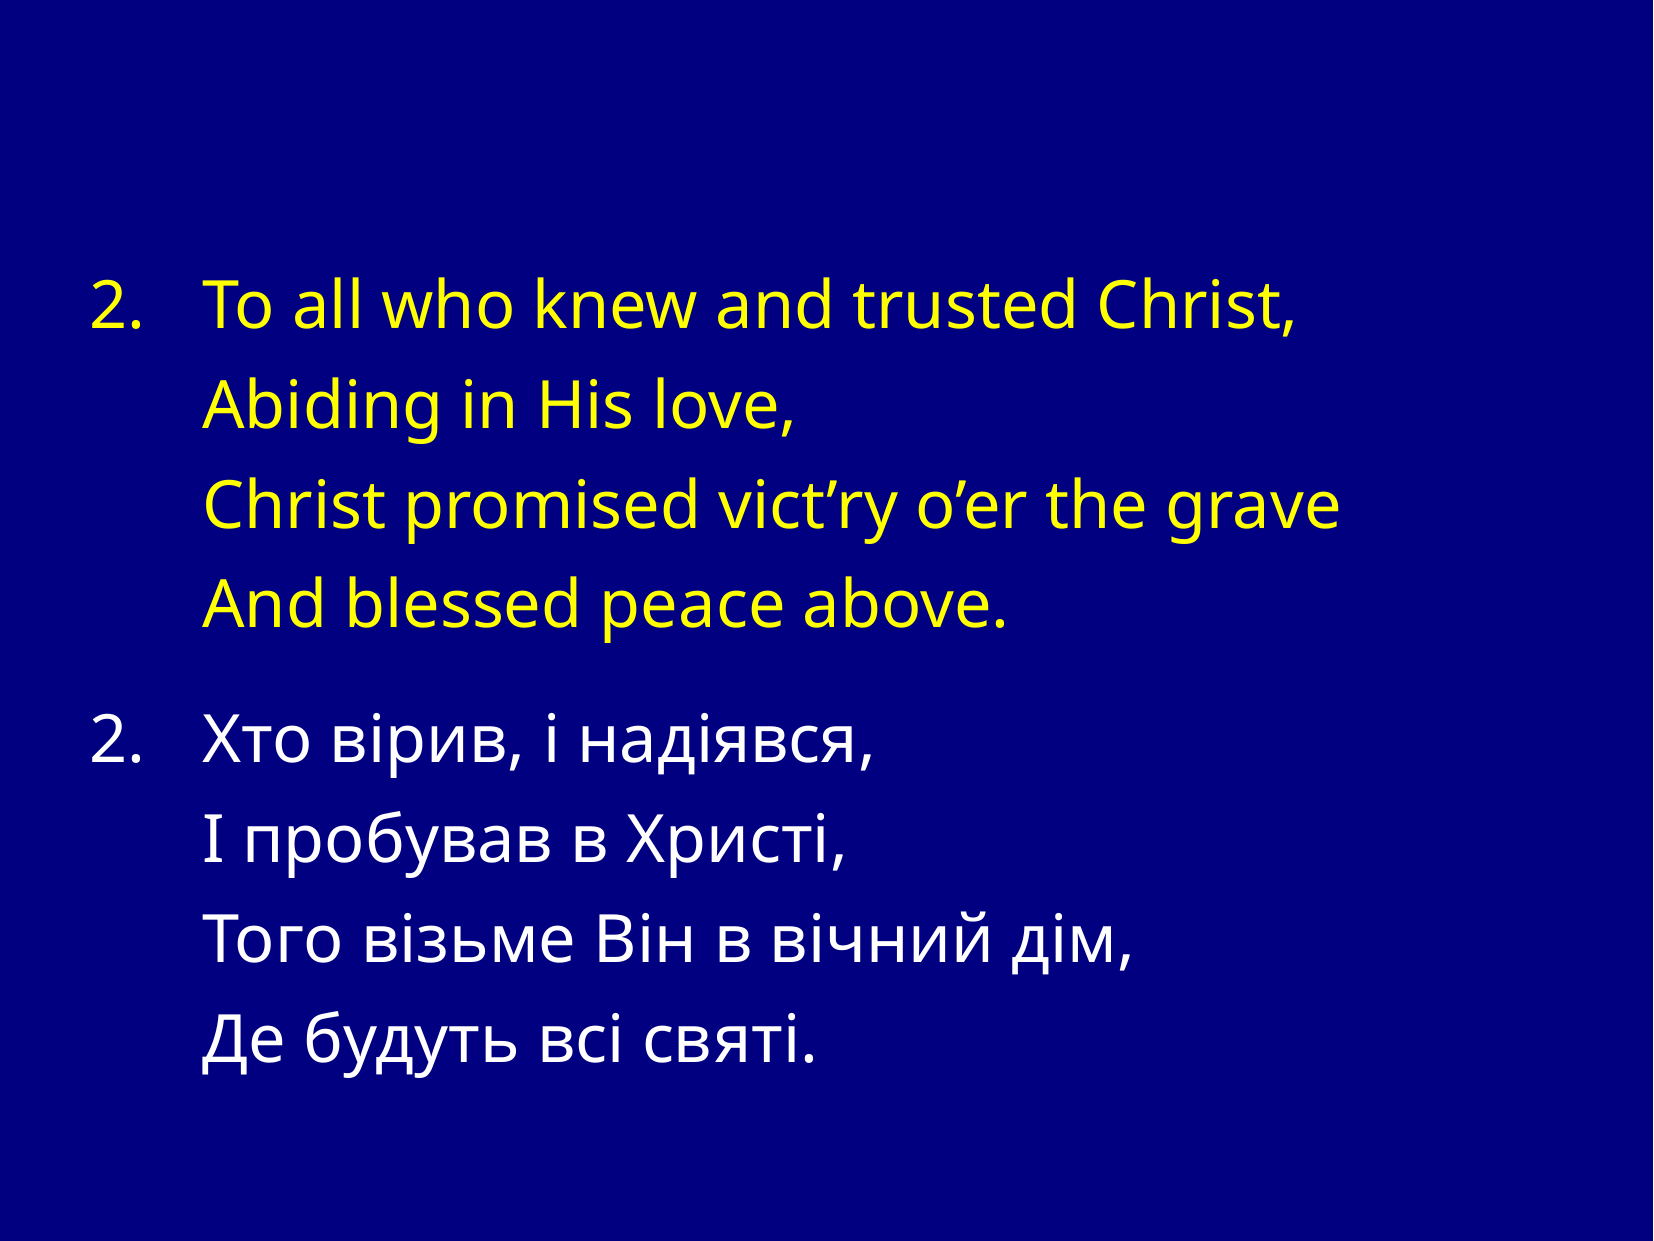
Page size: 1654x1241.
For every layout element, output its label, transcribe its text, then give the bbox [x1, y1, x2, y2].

text_box 2. Хто вірив, і надіявся, І пробував в Христі, Того візьме Він в вічний дім, Де будуть всі святі. [75, 675, 1576, 1163]
text_box 2. To all who knew and trusted Christ, Abiding in His love, Christ promised vict’ry o’er the grave And blessed peace above. [75, 150, 1576, 638]
